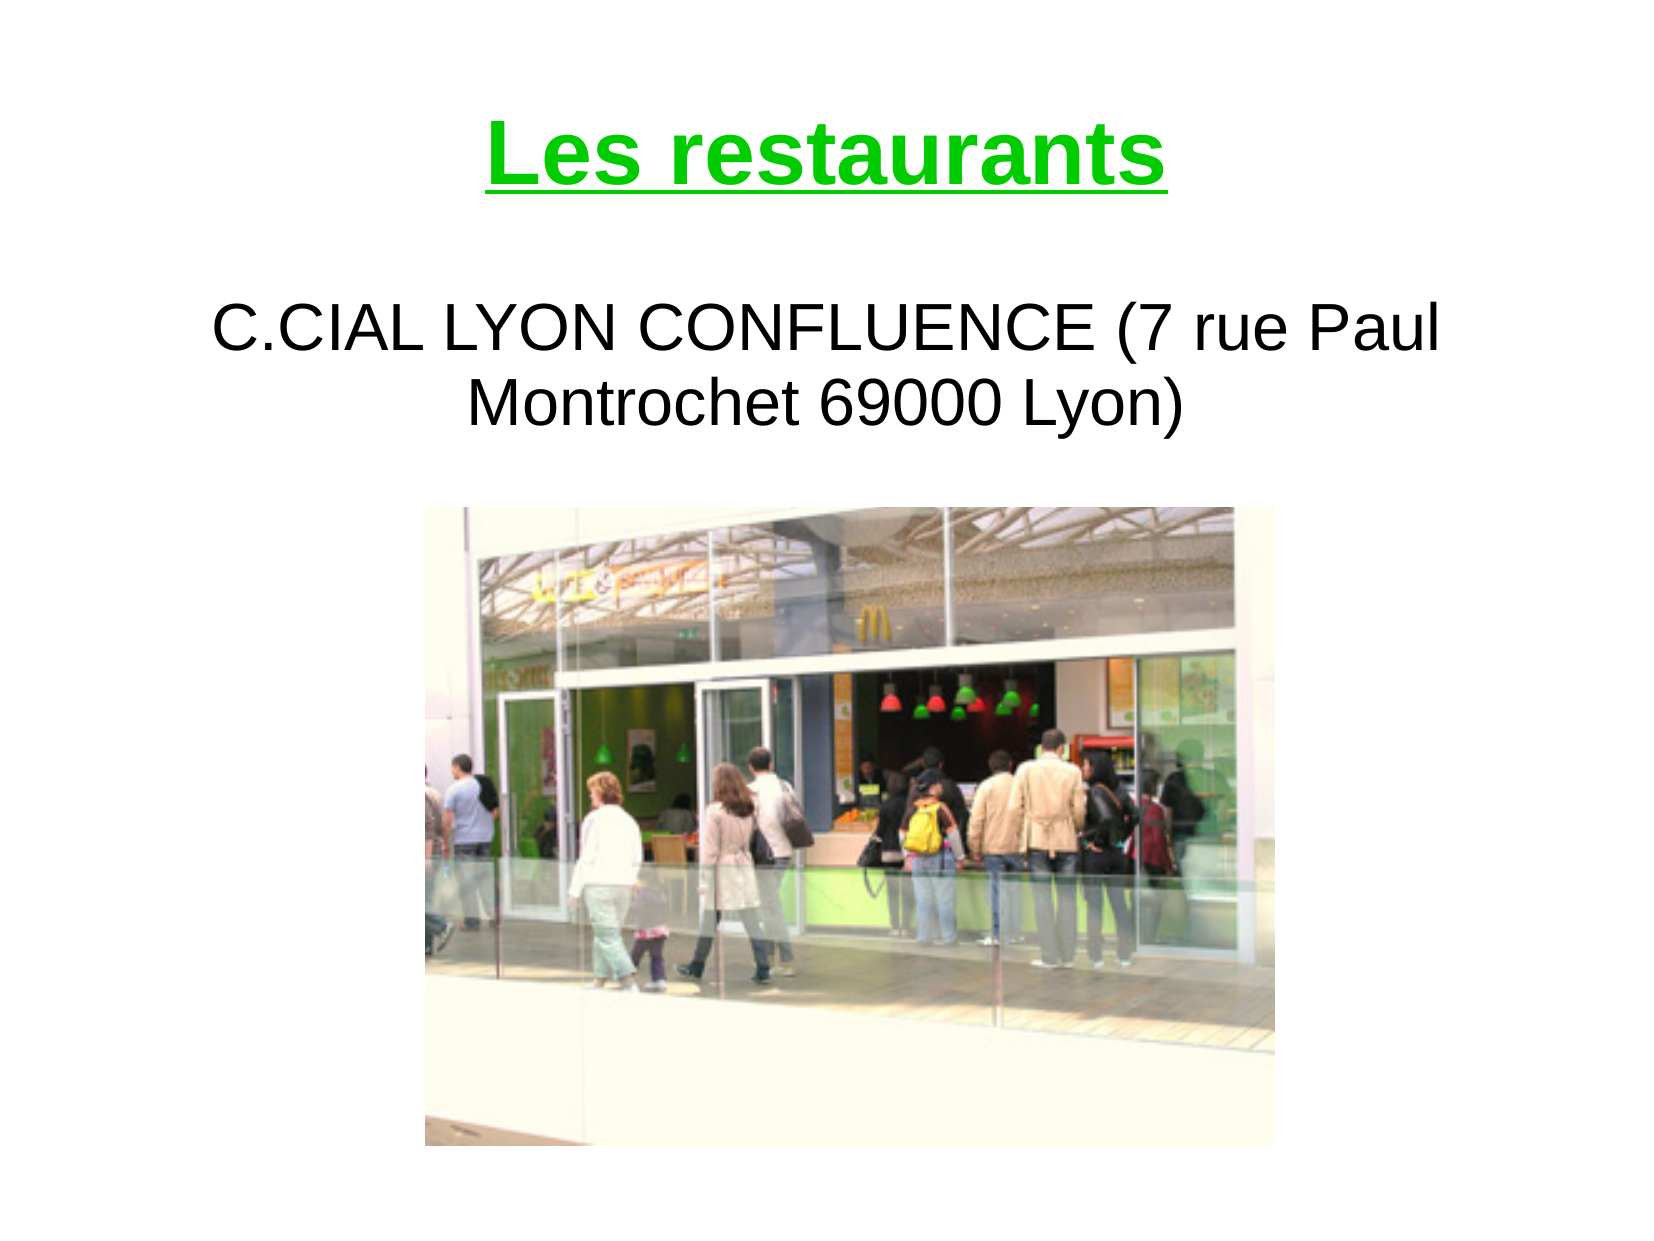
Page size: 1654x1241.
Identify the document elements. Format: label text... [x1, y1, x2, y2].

picture [425, 507, 1275, 1146]
title Les restaurants [82, 49, 1571, 257]
list C.CIAL LYON CONFLUENCE (7 rue Paul Montrochet 69000 Lyon) [82, 290, 1571, 1010]
